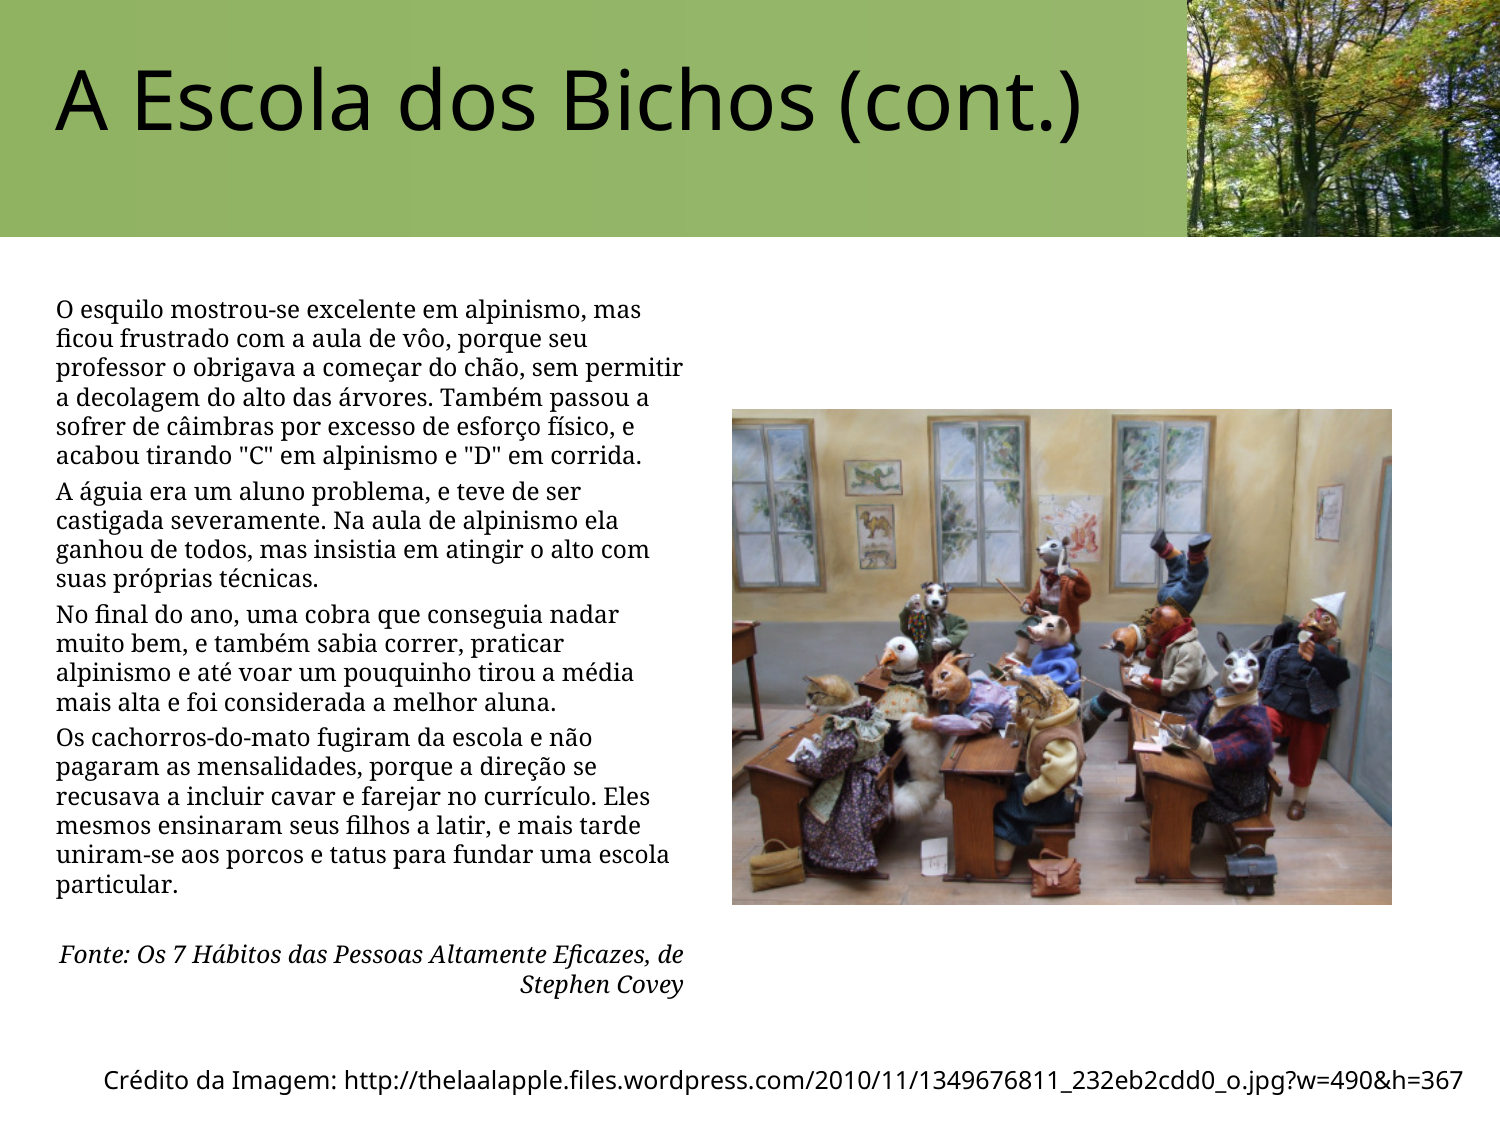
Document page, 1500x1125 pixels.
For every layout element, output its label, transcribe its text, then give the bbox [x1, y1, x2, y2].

title A Escola dos Bichos (cont.) [41, 21, 1164, 173]
list O esquilo mostrou-se excelente em alpinismo, mas ficou frustrado com a aula de vôo, porque seu professor o obrigava a começar do chão, sem permitir a decolagem do alto das árvores. Também passou a sofrer de câimbras por excesso de esforço físico, e acabou tirando "C" em alpinismo e "D" em corrida. A águia era um aluno problema, e teve de ser castigada severamente. Na aula de alpinismo ela ganhou de todos, mas insistia em atingir o alto com suas próprias técnicas. No final do ano, uma cobra que conseguia nadar muito bem, e também sabia correr, praticar alpinismo e até voar um pouquinho tirou a média mais alta e foi considerada a melhor aluna. Os cachorros-do-mato fugiram da escola e não pagaram as mensalidades, porque a direção se recusava a incluir cavar e farejar no currículo. Eles mesmos ensinaram seus filhos a latir, e mais tarde uniram-se aos porcos e tatus para fundar uma escola particular. Fonte: Os 7 Hábitos das Pessoas Altamente Eficazes, de Stephen Covey [41, 286, 700, 1029]
picture [1187, 0, 1500, 237]
text_box Crédito da Imagem: http://thelaalapple.files.wordpress.com/2010/11/1349676811_232eb2cdd0_o.jpg?w=490&h=367 [88, 1057, 1350, 1102]
picture [732, 409, 1392, 905]
